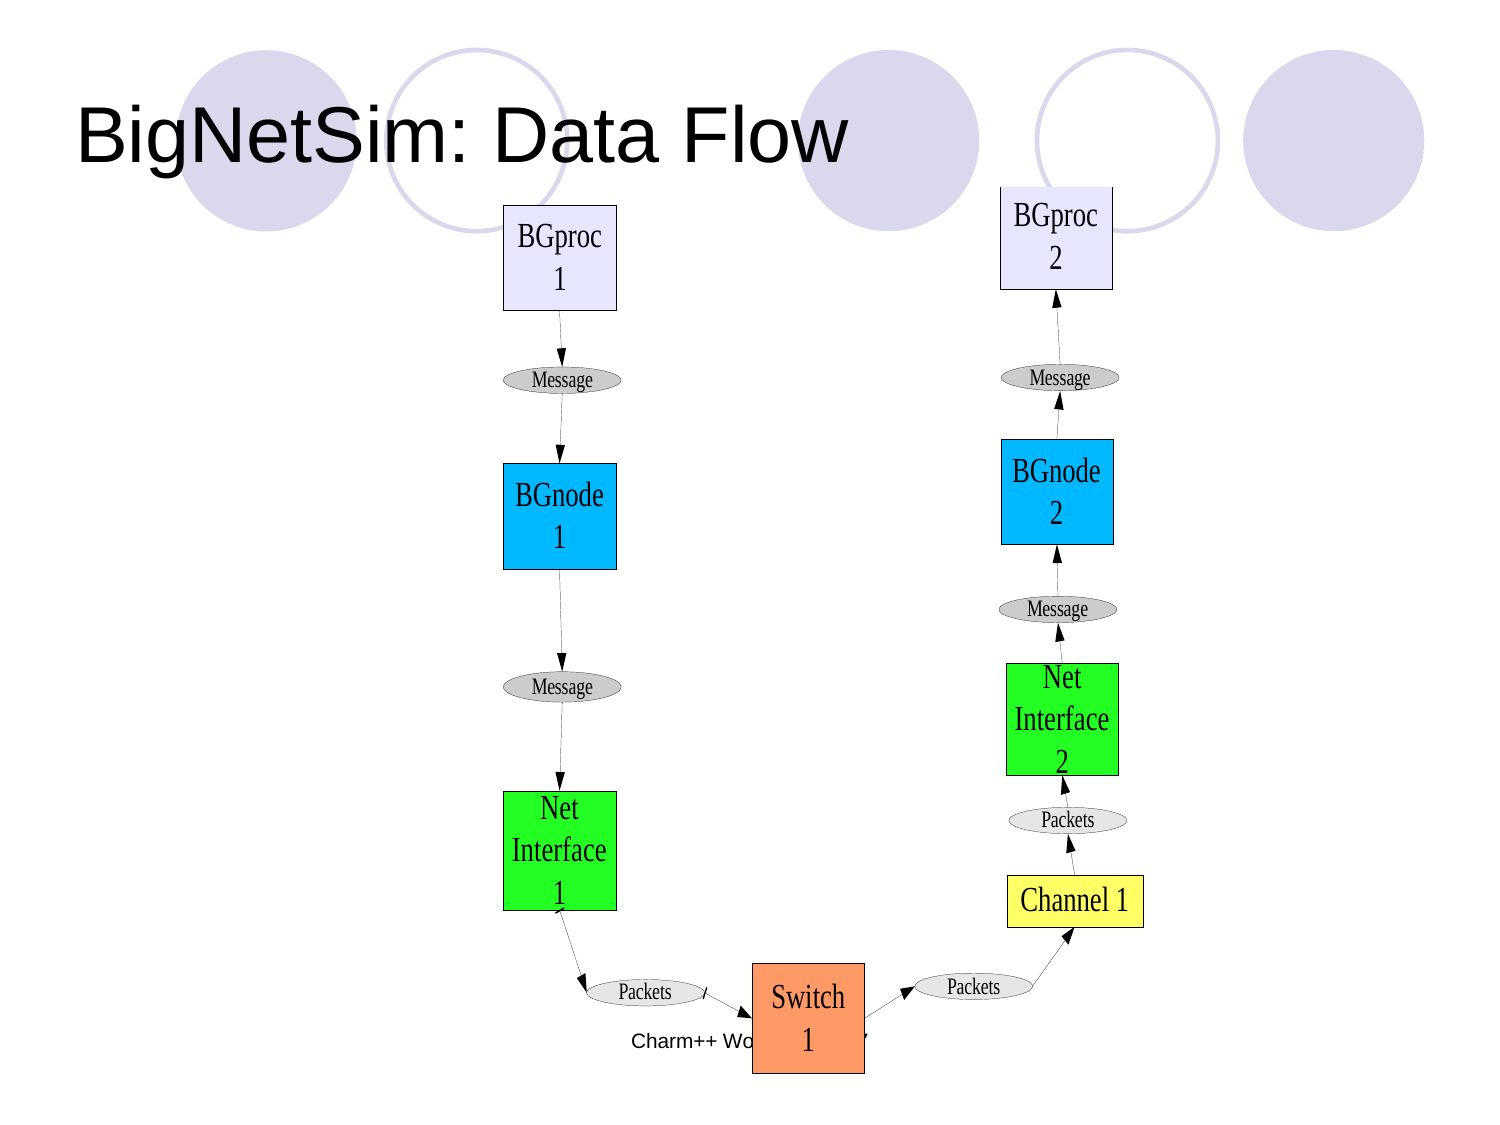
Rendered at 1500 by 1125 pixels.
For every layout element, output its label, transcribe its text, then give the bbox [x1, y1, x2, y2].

title BigNetSim: Data Flow [75, 45, 1426, 187]
chart [0, 187, 1500, 1125]
